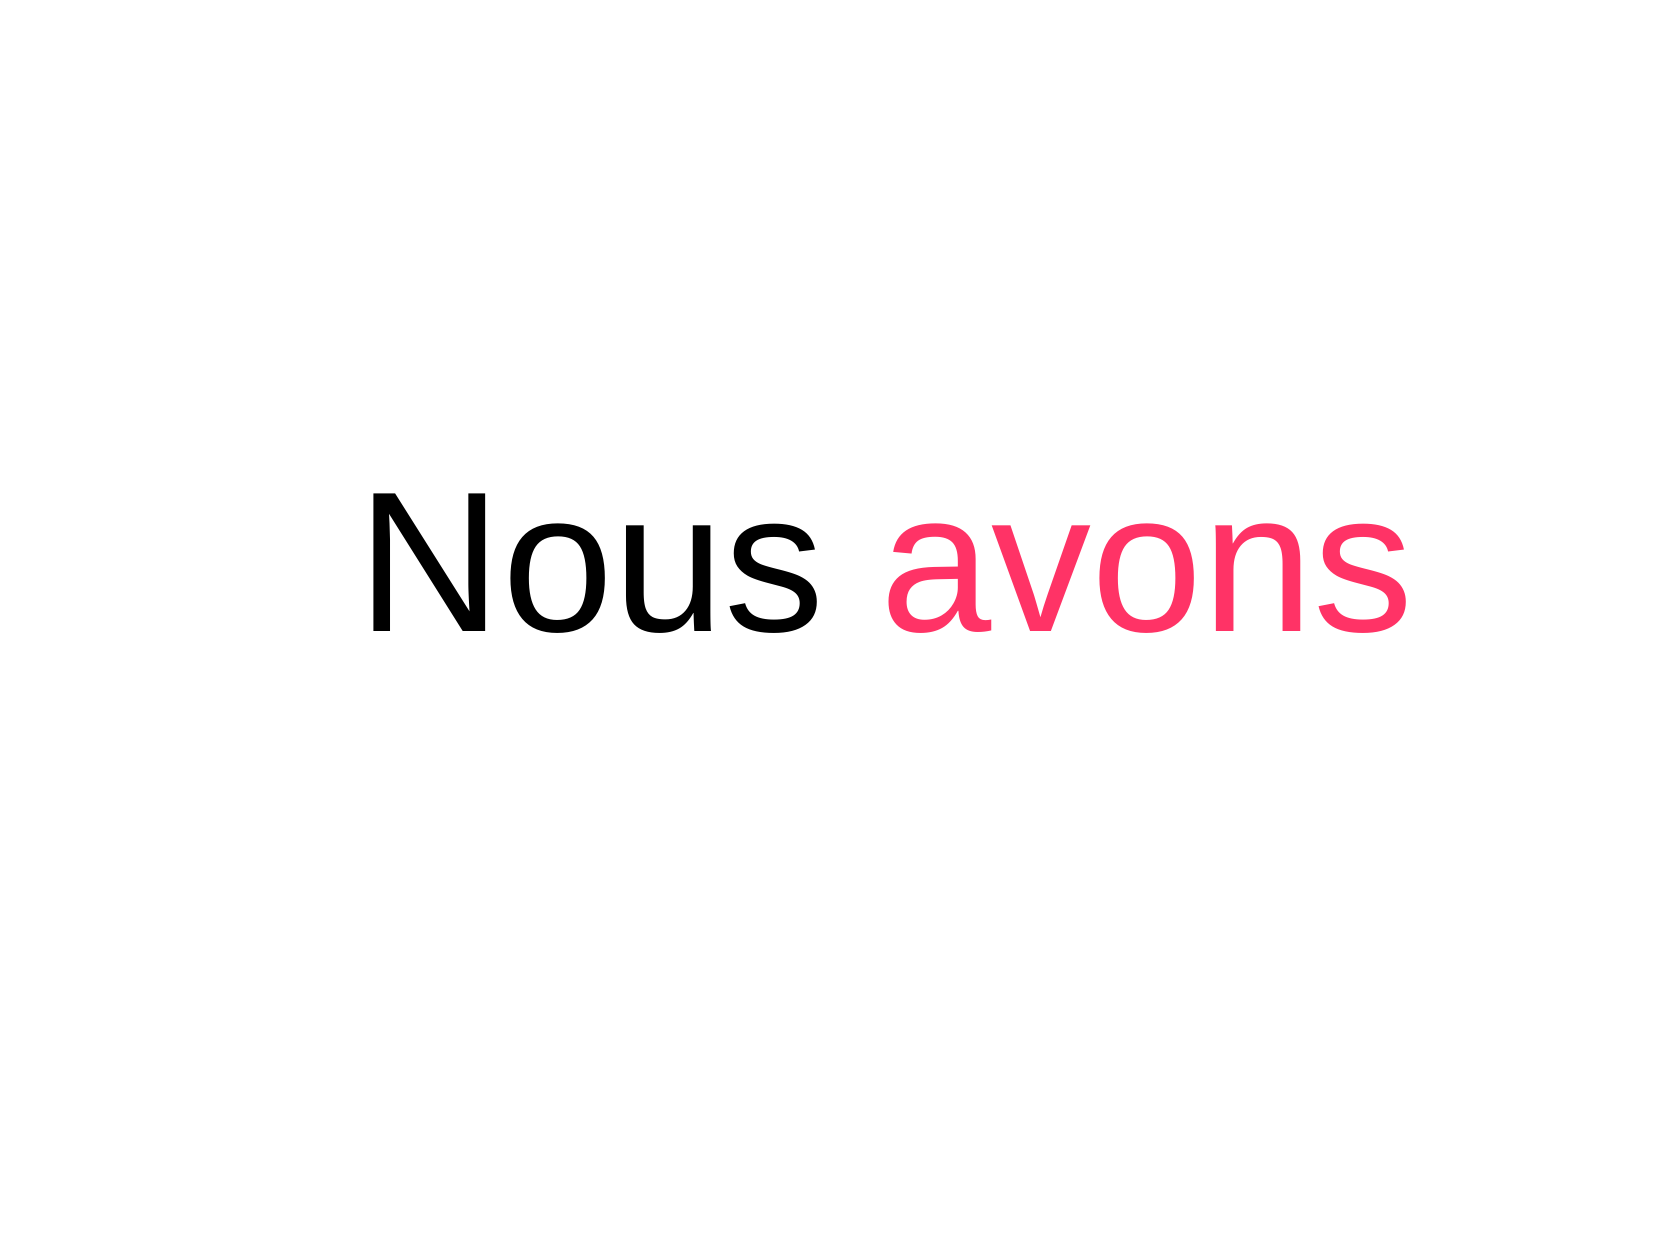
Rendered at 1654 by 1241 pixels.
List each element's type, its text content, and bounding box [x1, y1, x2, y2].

text_box Nous avons [147, 442, 1625, 682]
